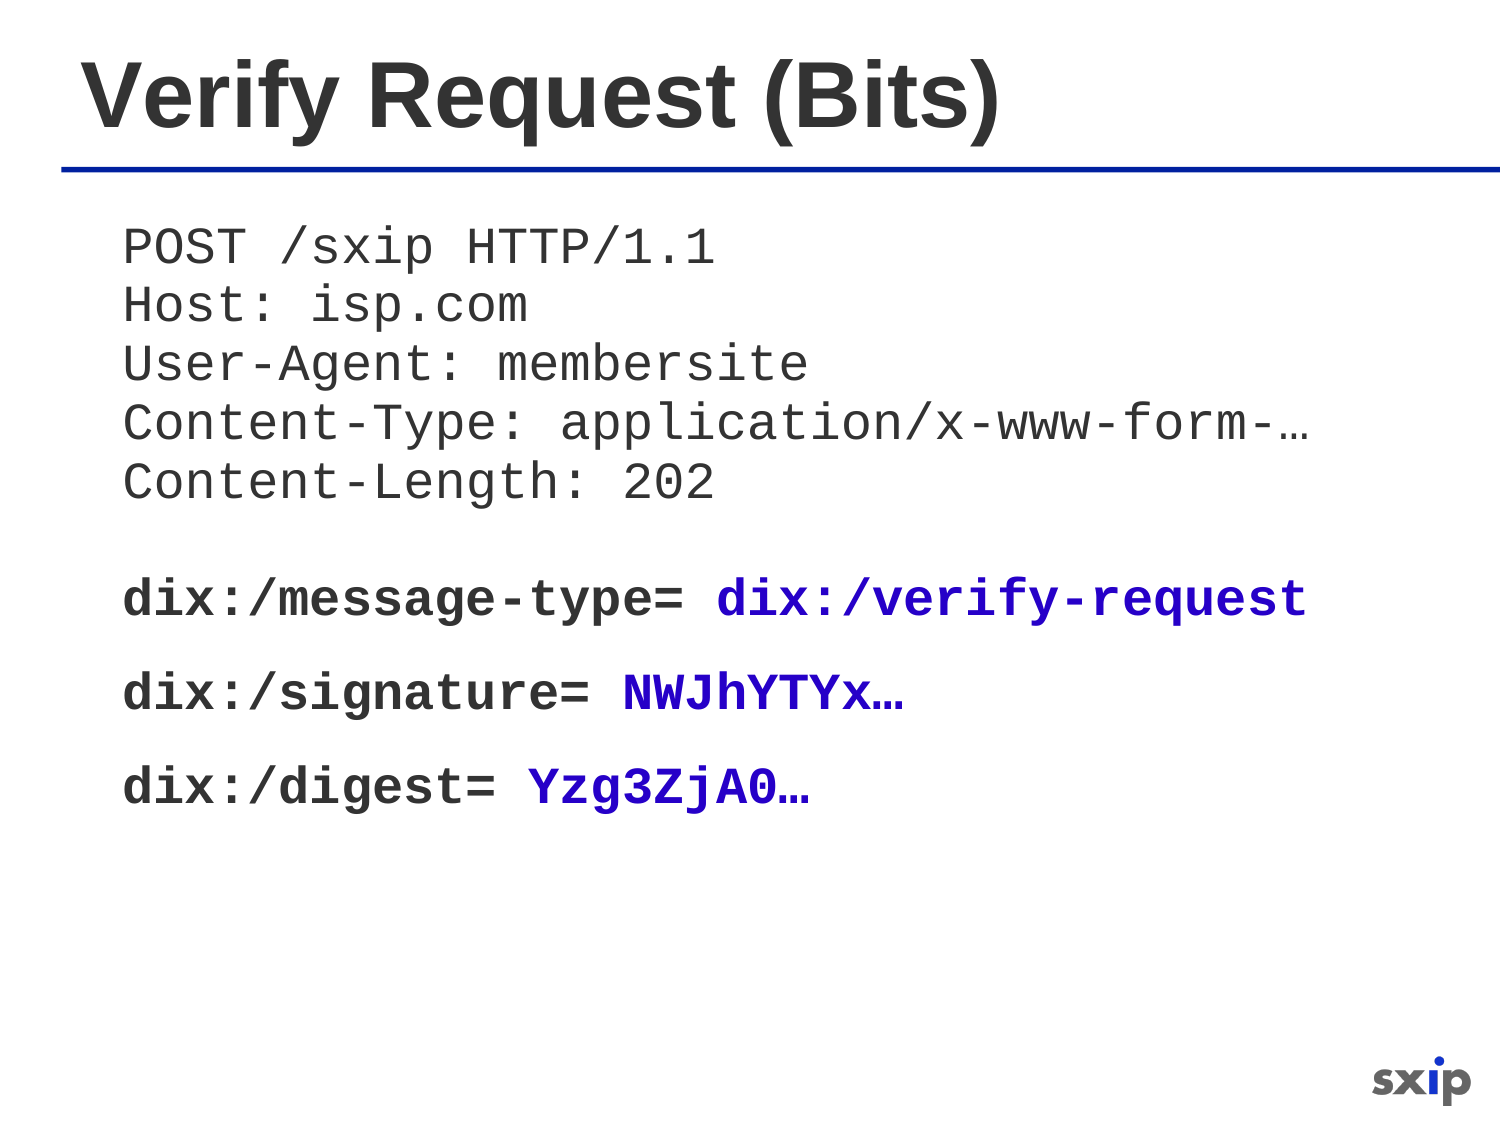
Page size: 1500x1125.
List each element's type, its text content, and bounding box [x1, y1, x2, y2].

picture [1372, 1056, 1471, 1106]
list POST /sxip HTTP/1.1 Host: isp.com User-Agent: membersite Content-Type: application/x-www-form-… Content-Length: 202 dix:/message-type= dix:/verify-request dix:/signature= NWJhYTYx… dix:/digest= Yzg3ZjA0… [117, 219, 1495, 1041]
title Verify Request (Bits) [61, 21, 1495, 169]
